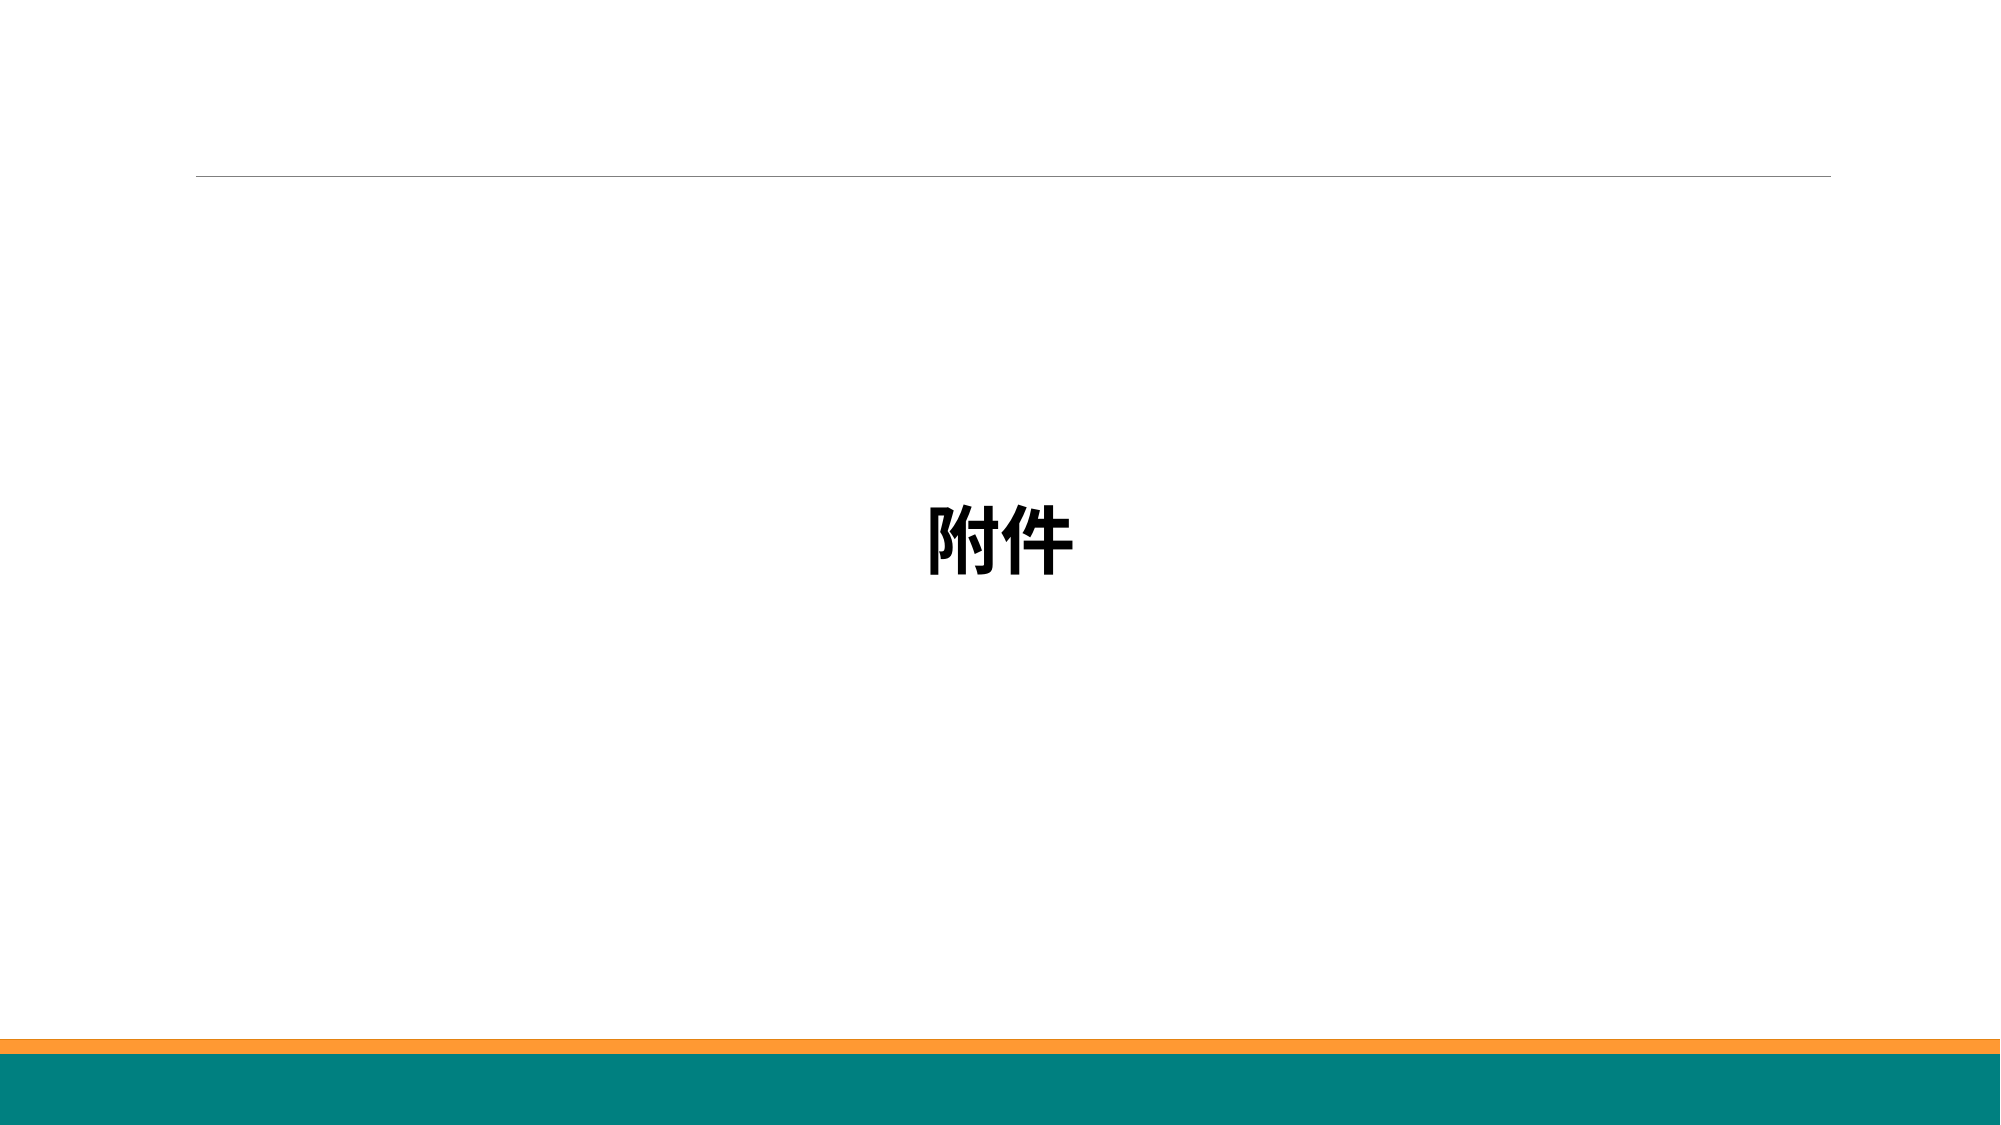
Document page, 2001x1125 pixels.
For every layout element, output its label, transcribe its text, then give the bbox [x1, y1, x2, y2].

text_box 附件 [325, 485, 1676, 627]
